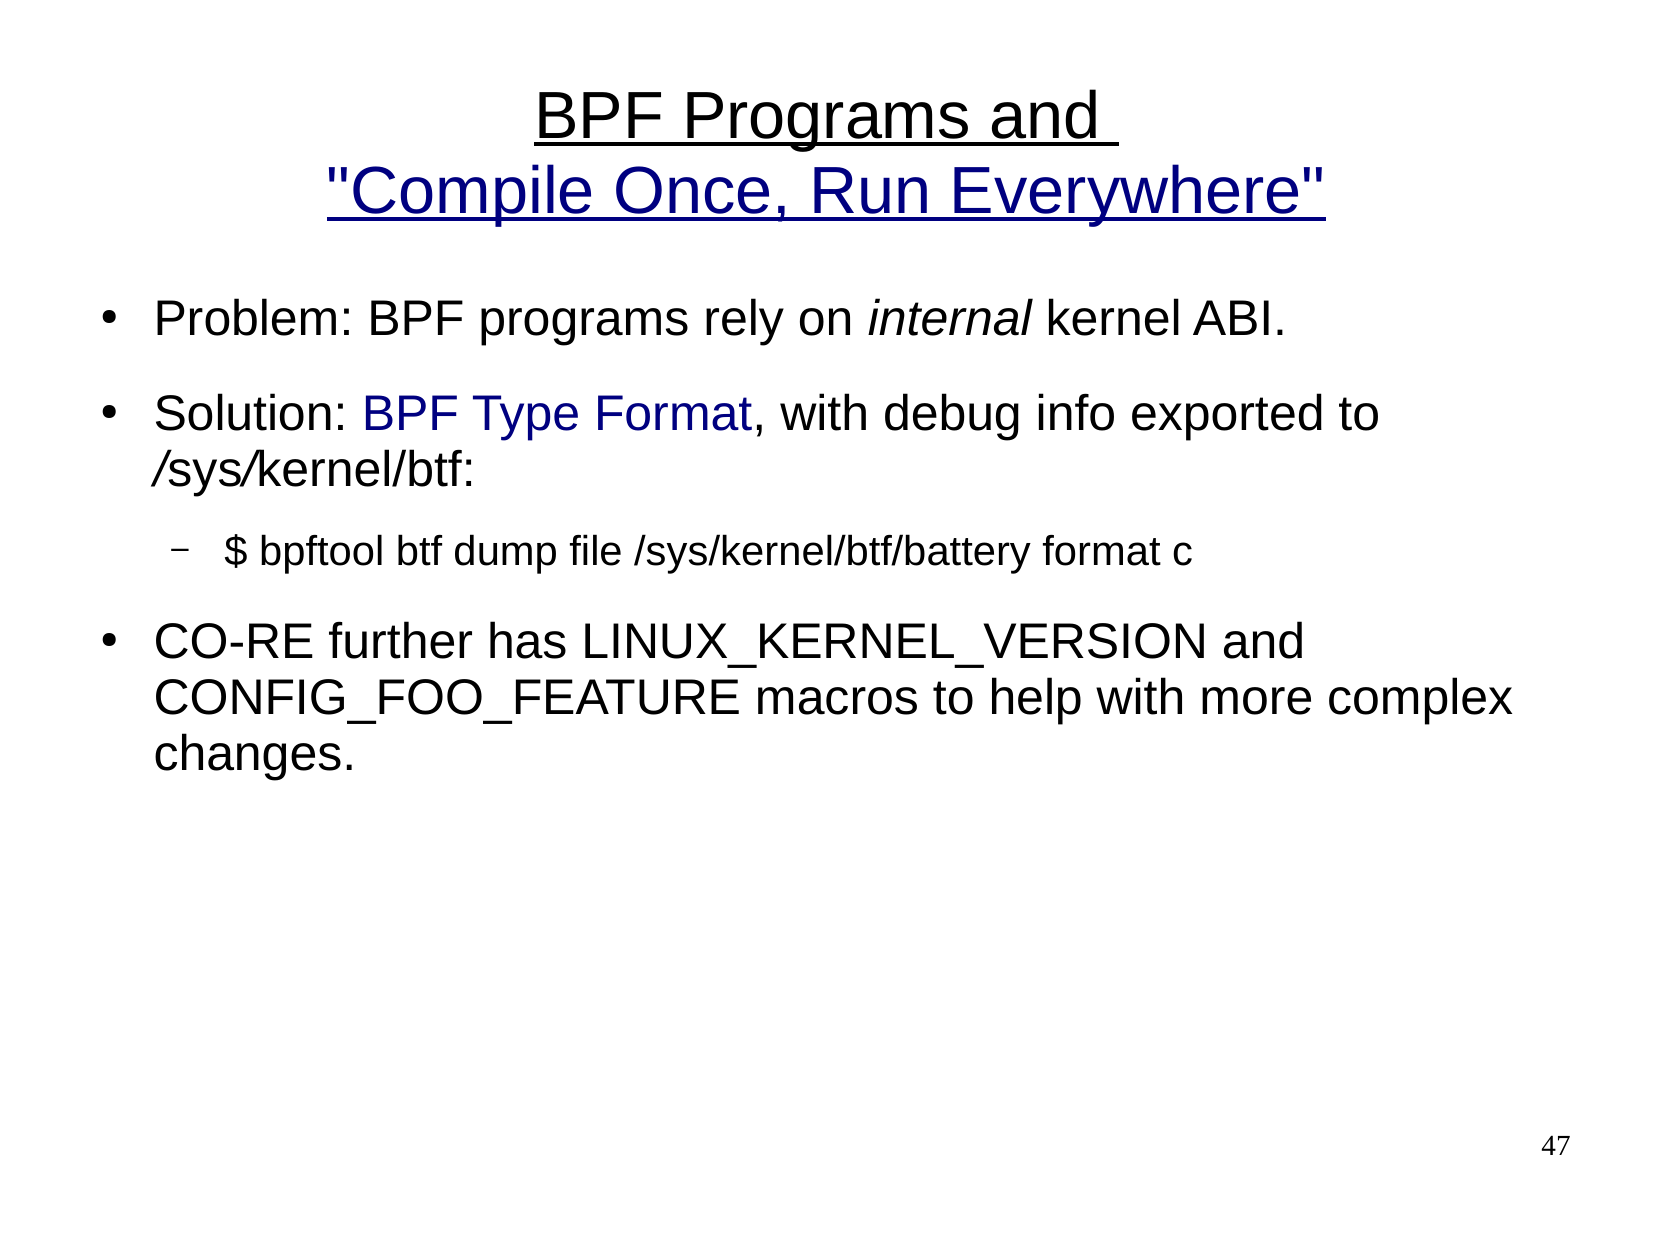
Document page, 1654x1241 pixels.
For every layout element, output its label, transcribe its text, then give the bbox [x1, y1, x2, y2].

list Problem: BPF programs rely on internal kernel ABI. Solution: BPF Type Format, with debug info exported to /sys/kernel/btf: $ bpftool btf dump file /sys/kernel/btf/battery format c CO-RE further has LINUX_KERNEL_VERSION and CONFIG_FOO_FEATURE macros to help with more complex changes. [82, 290, 1571, 1010]
title BPF Programs and "Compile Once, Run Everywhere" [82, 49, 1571, 257]
